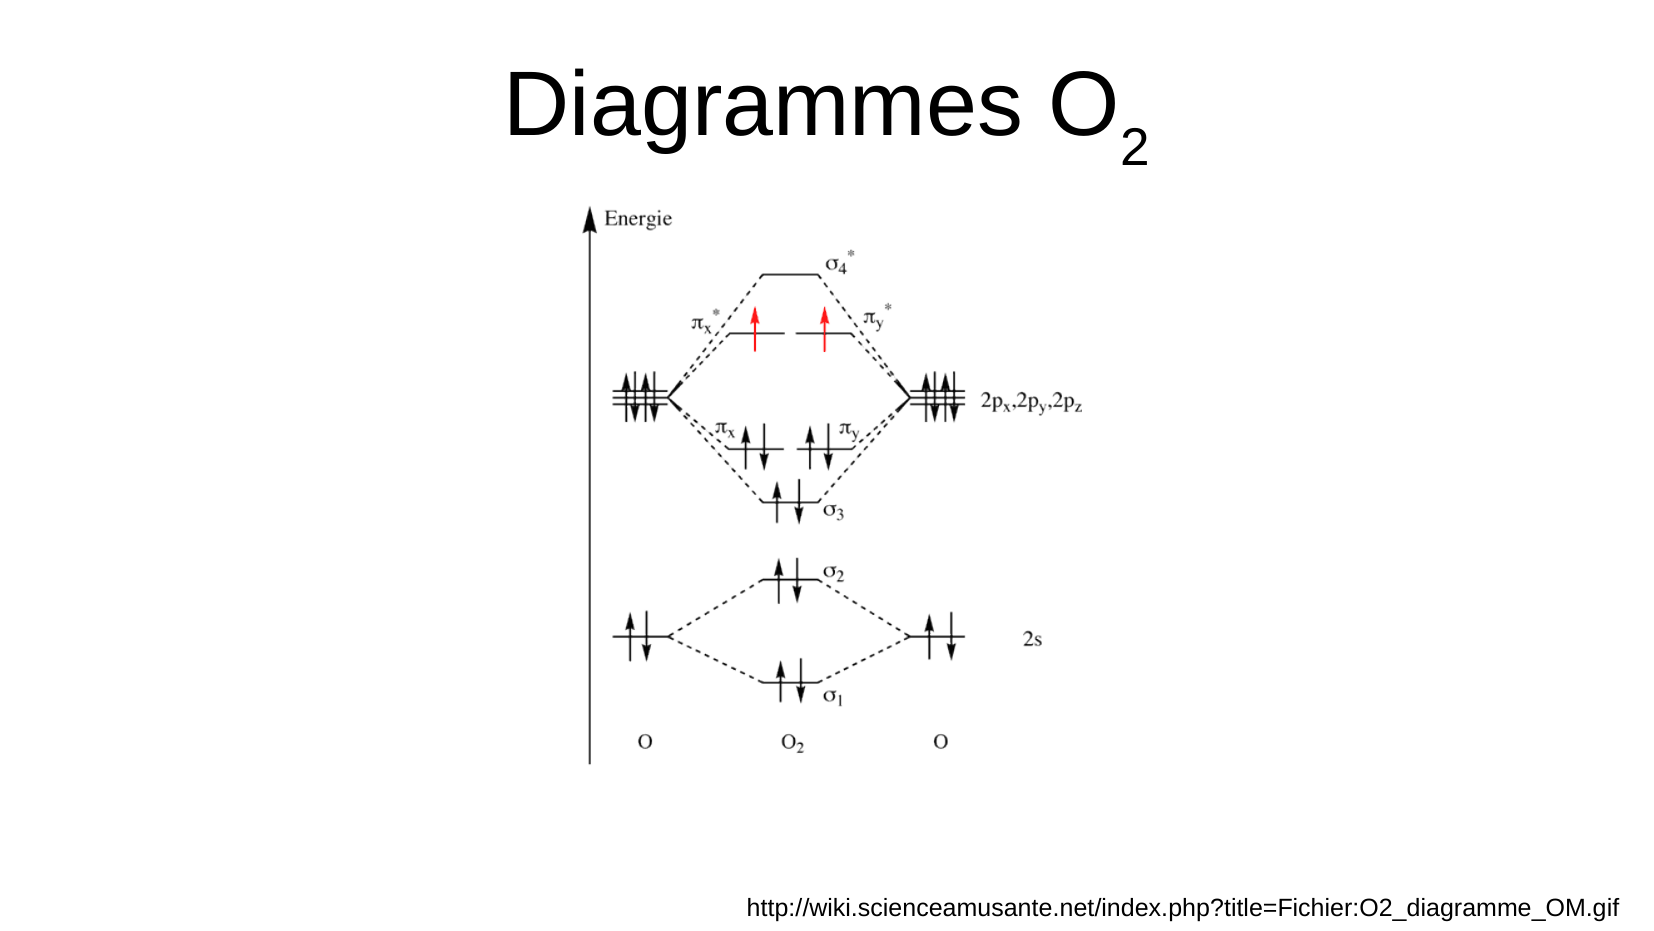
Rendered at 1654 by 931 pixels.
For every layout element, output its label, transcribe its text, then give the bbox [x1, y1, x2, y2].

picture [581, 202, 1082, 768]
title Diagrammes O2 [82, 37, 1571, 193]
text_box http://wiki.scienceamusante.net/index.php?title=Fichier:O2_diagramme_OM.gif [731, 885, 1654, 931]
